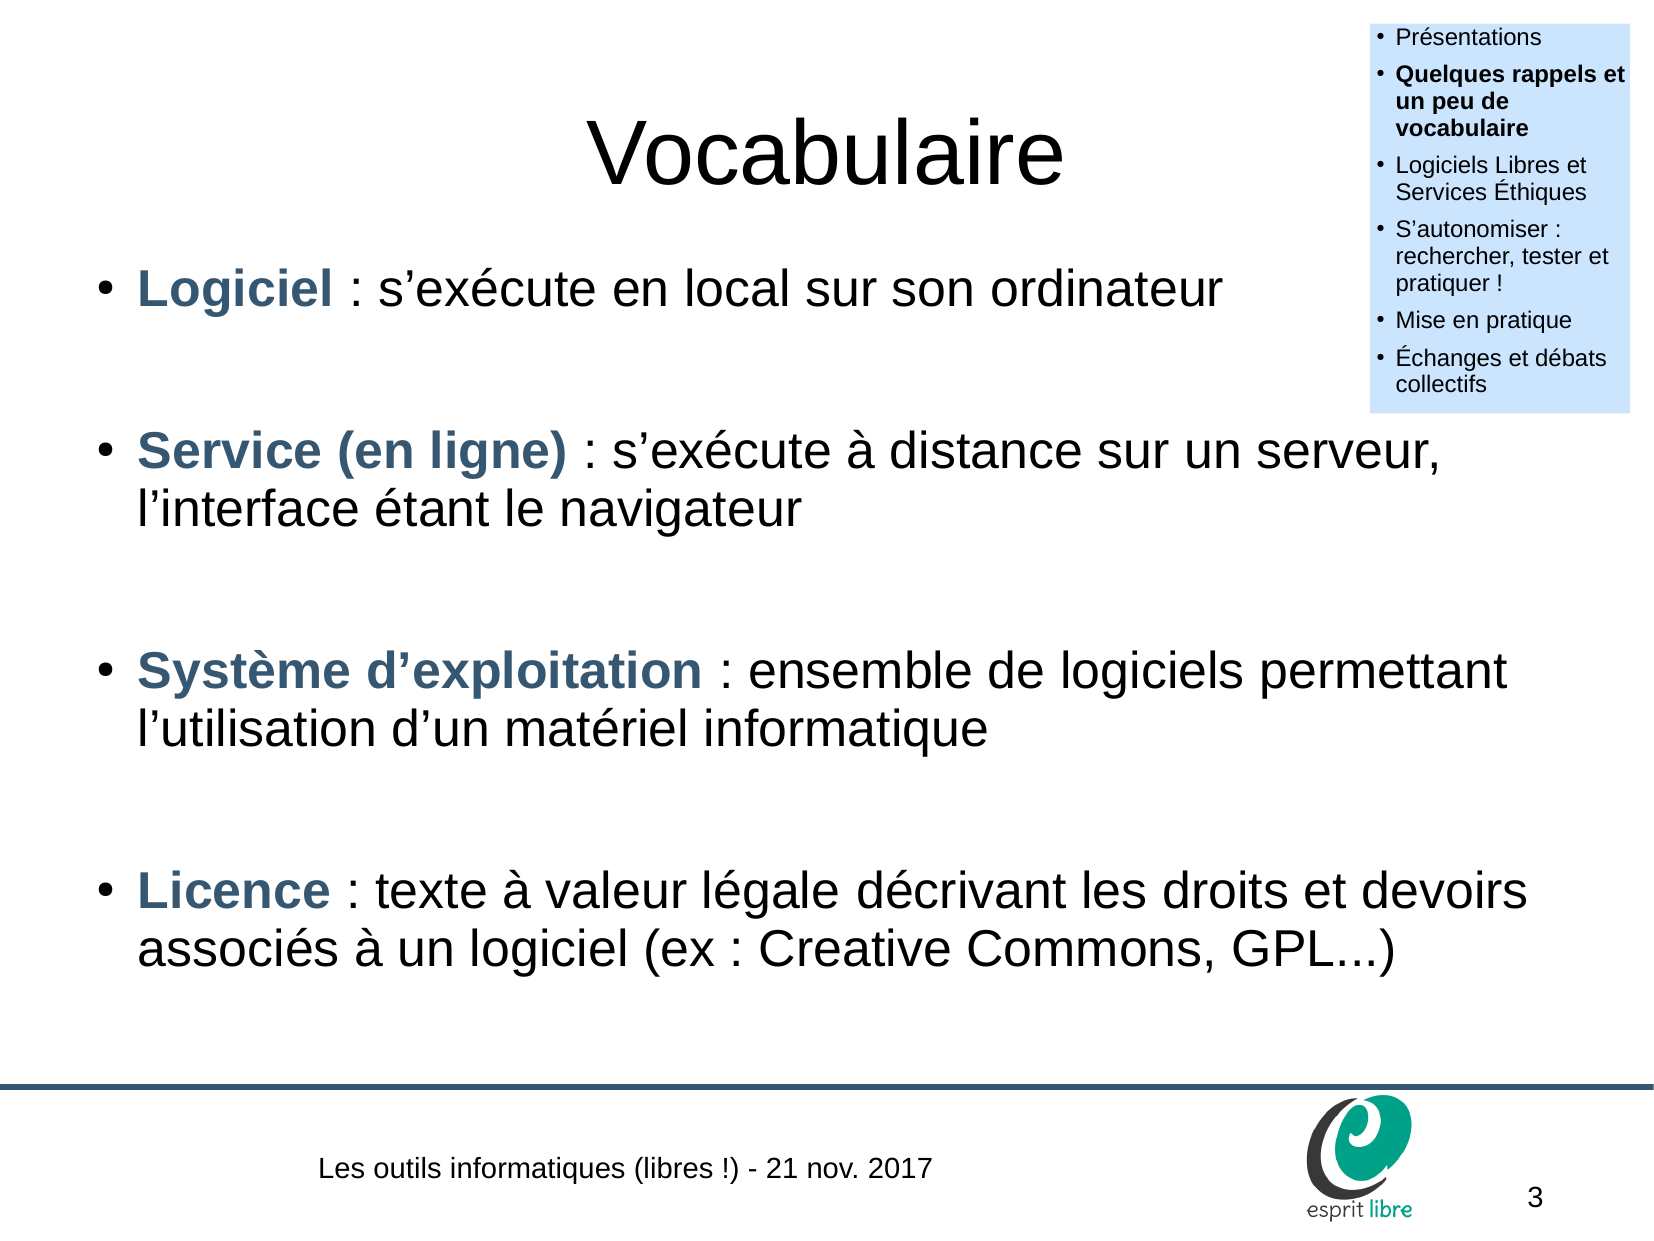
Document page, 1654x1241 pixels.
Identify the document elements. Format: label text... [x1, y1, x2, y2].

list Présentations Quelques rappels et un peu de vocabulaire Logiciels Libres et Services Éthiques S’autonomiser : rechercher, tester et pratiquer ! Mise en pratique Échanges et débats collectifs [1370, 23, 1630, 414]
title Vocabulaire [82, 49, 1370, 257]
list Logiciel : s’exécute en local sur son ordinateur Service (en ligne) : s’exécute à distance sur un serveur, l’interface étant le navigateur Système d’exploitation : ensemble de logiciels permettant l’utilisation d’un matériel informatique Licence : texte à valeur légale décrivant les droits et devoirs associés à un logiciel (ex : Creative Commons, GPL...) [82, 259, 1548, 1034]
picture [1293, 1092, 1424, 1223]
